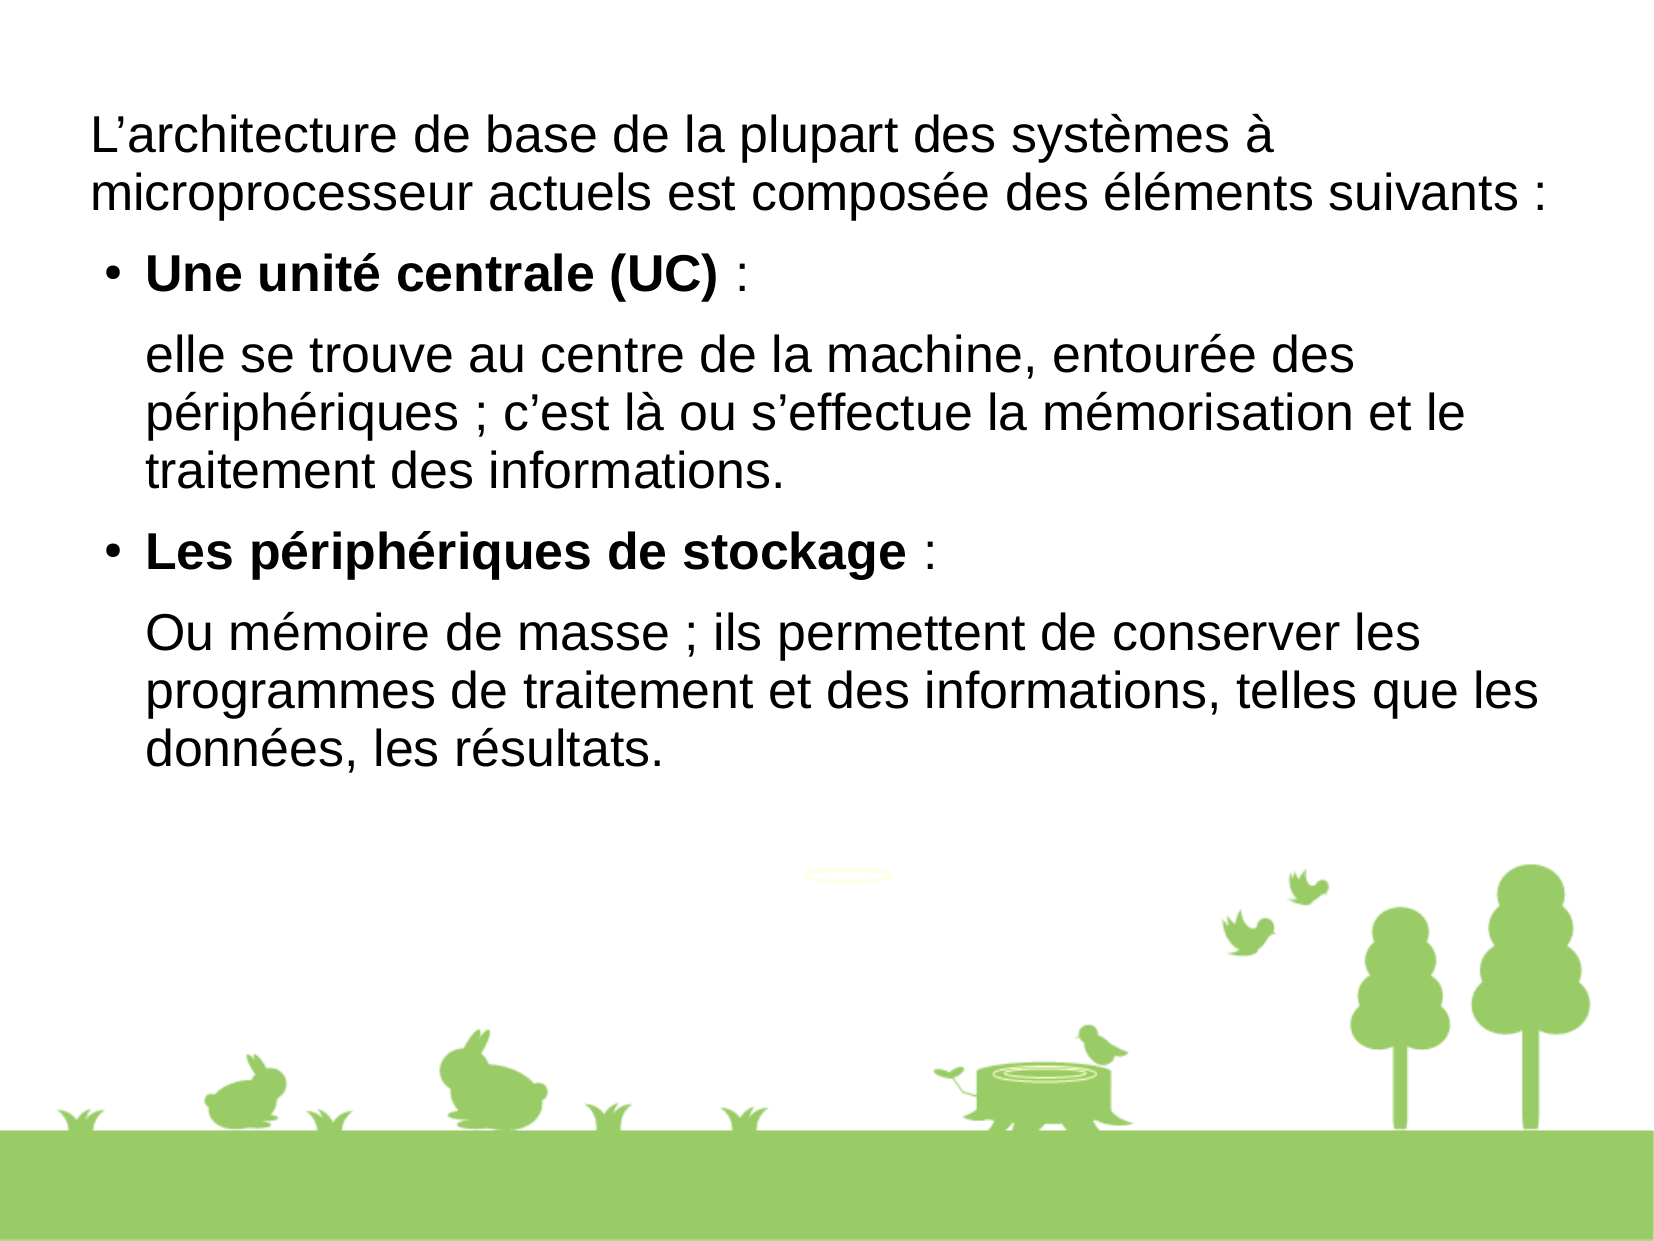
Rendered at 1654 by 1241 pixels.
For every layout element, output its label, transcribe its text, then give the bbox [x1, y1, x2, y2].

picture [0, 0, 1654, 1241]
list L’architecture de base de la plupart des systèmes à microprocesseur actuels est composée des éléments suivants : Une unité centrale (UC) : elle se trouve au centre de la machine, entourée des périphériques ; c’est là ou s’effectue la mémorisation et le traitement des informations. Les périphériques de stockage : Ou mémoire de masse ; ils permettent de conserver les programmes de traitement et des informations, telles que les données, les résultats. [90, 105, 1579, 826]
